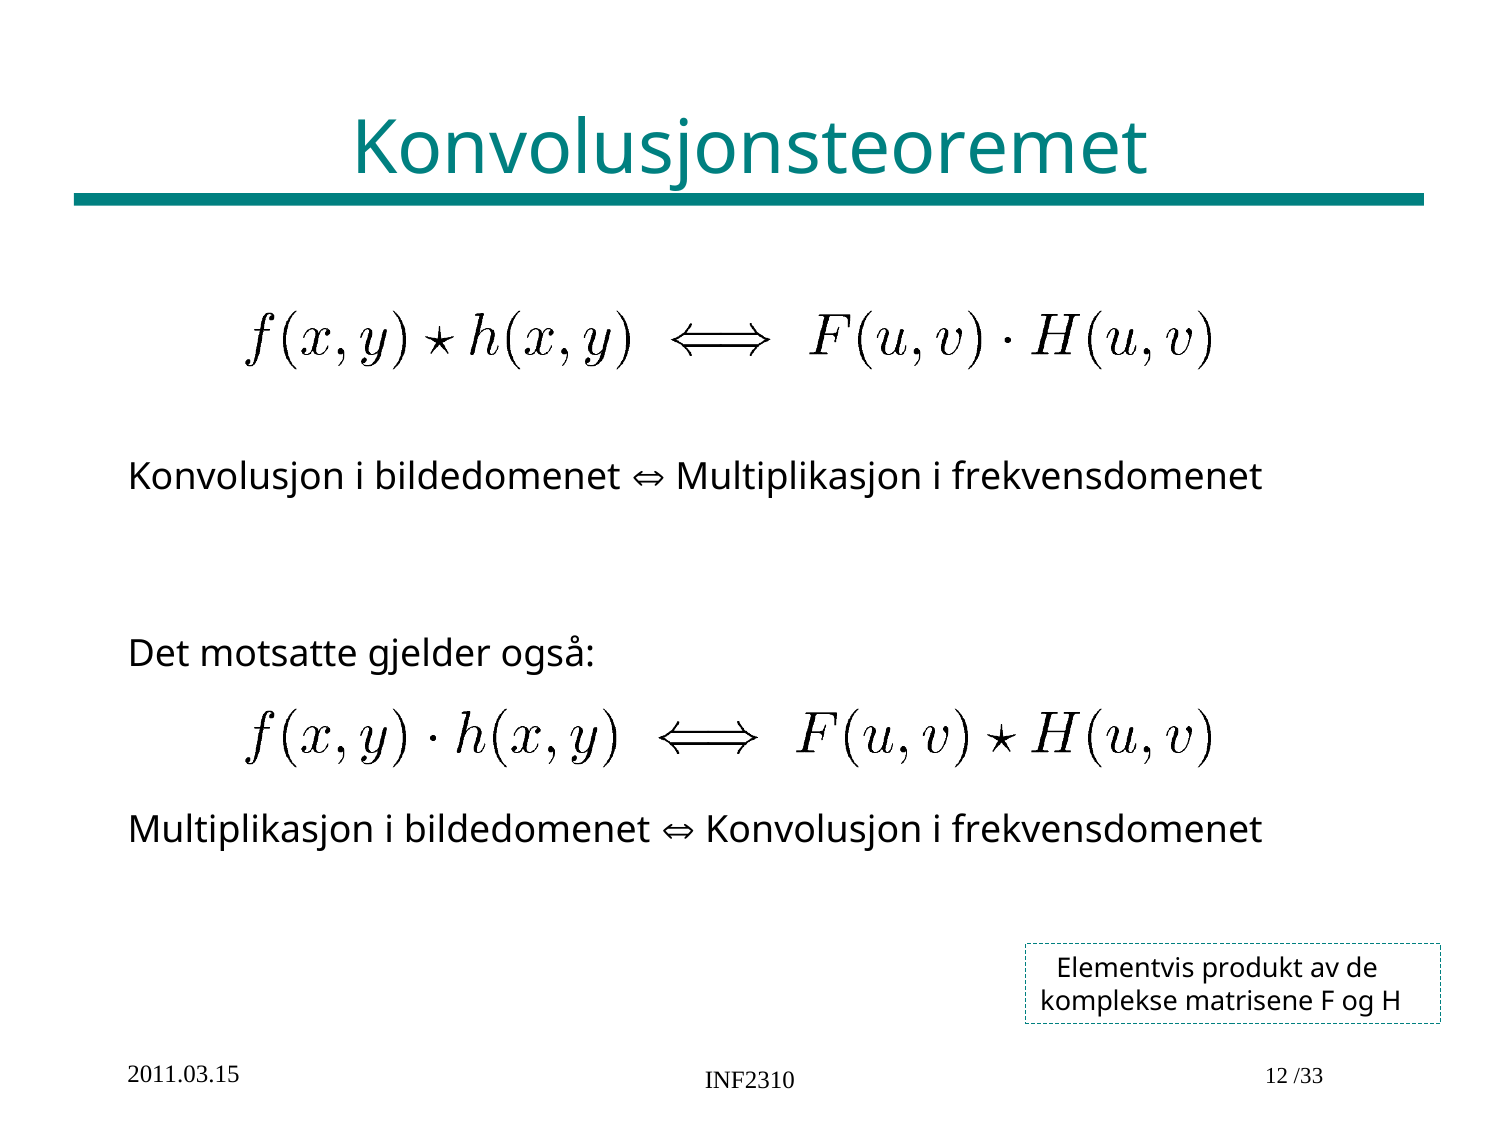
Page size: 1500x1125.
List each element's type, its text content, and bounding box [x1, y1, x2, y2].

picture [232, 303, 1225, 374]
picture [232, 701, 1225, 772]
title Konvolusjonsteoremet [112, 62, 1388, 226]
text_box Elementvis produkt av de komplekse matrisene F og H [1025, 943, 1441, 1024]
list Konvolusjon i bildedomenet  Multiplikasjon i frekvensdomenet Det motsatte gjelder også: Multiplikasjon i bildedomenet  Konvolusjon i frekvensdomenet [112, 249, 1388, 1038]
